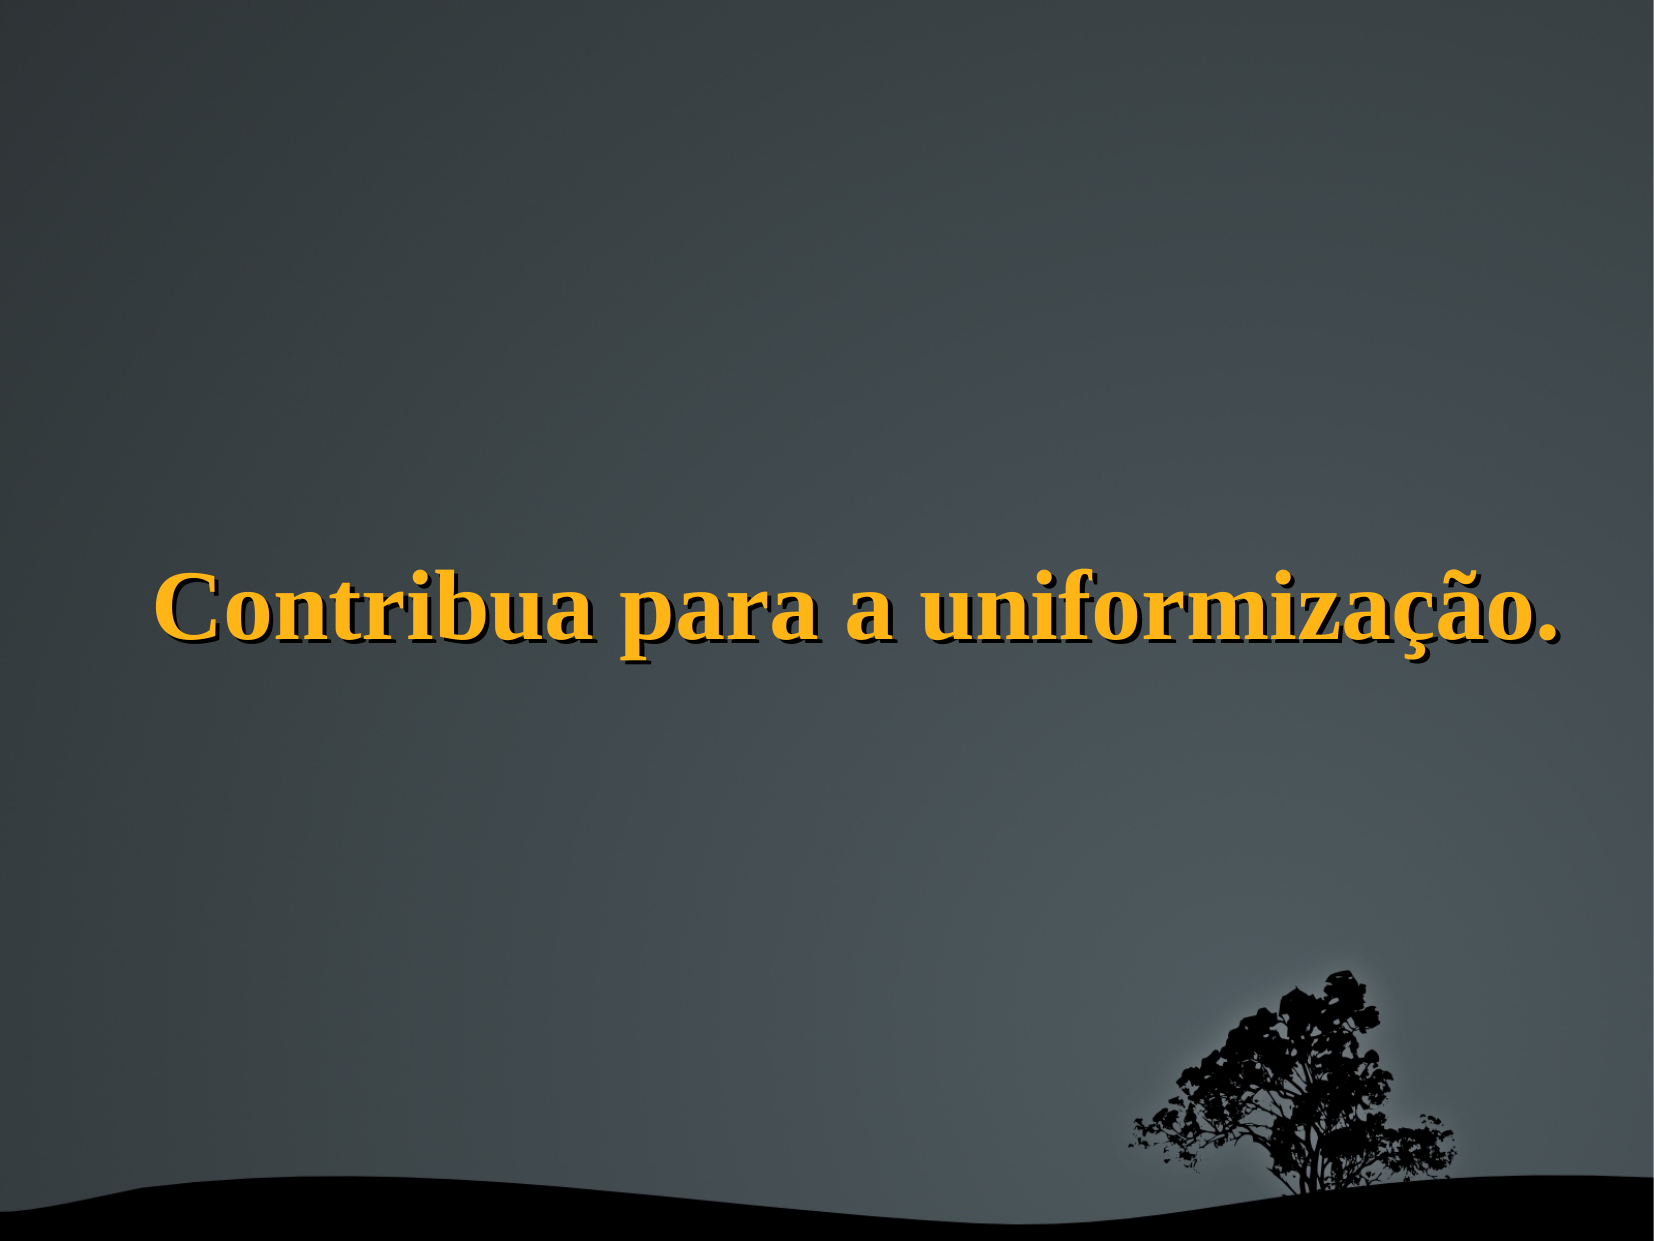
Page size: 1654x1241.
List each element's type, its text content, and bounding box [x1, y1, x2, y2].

picture [0, 0, 1654, 1241]
title Contribua para a uniformização. [112, 502, 1601, 710]
